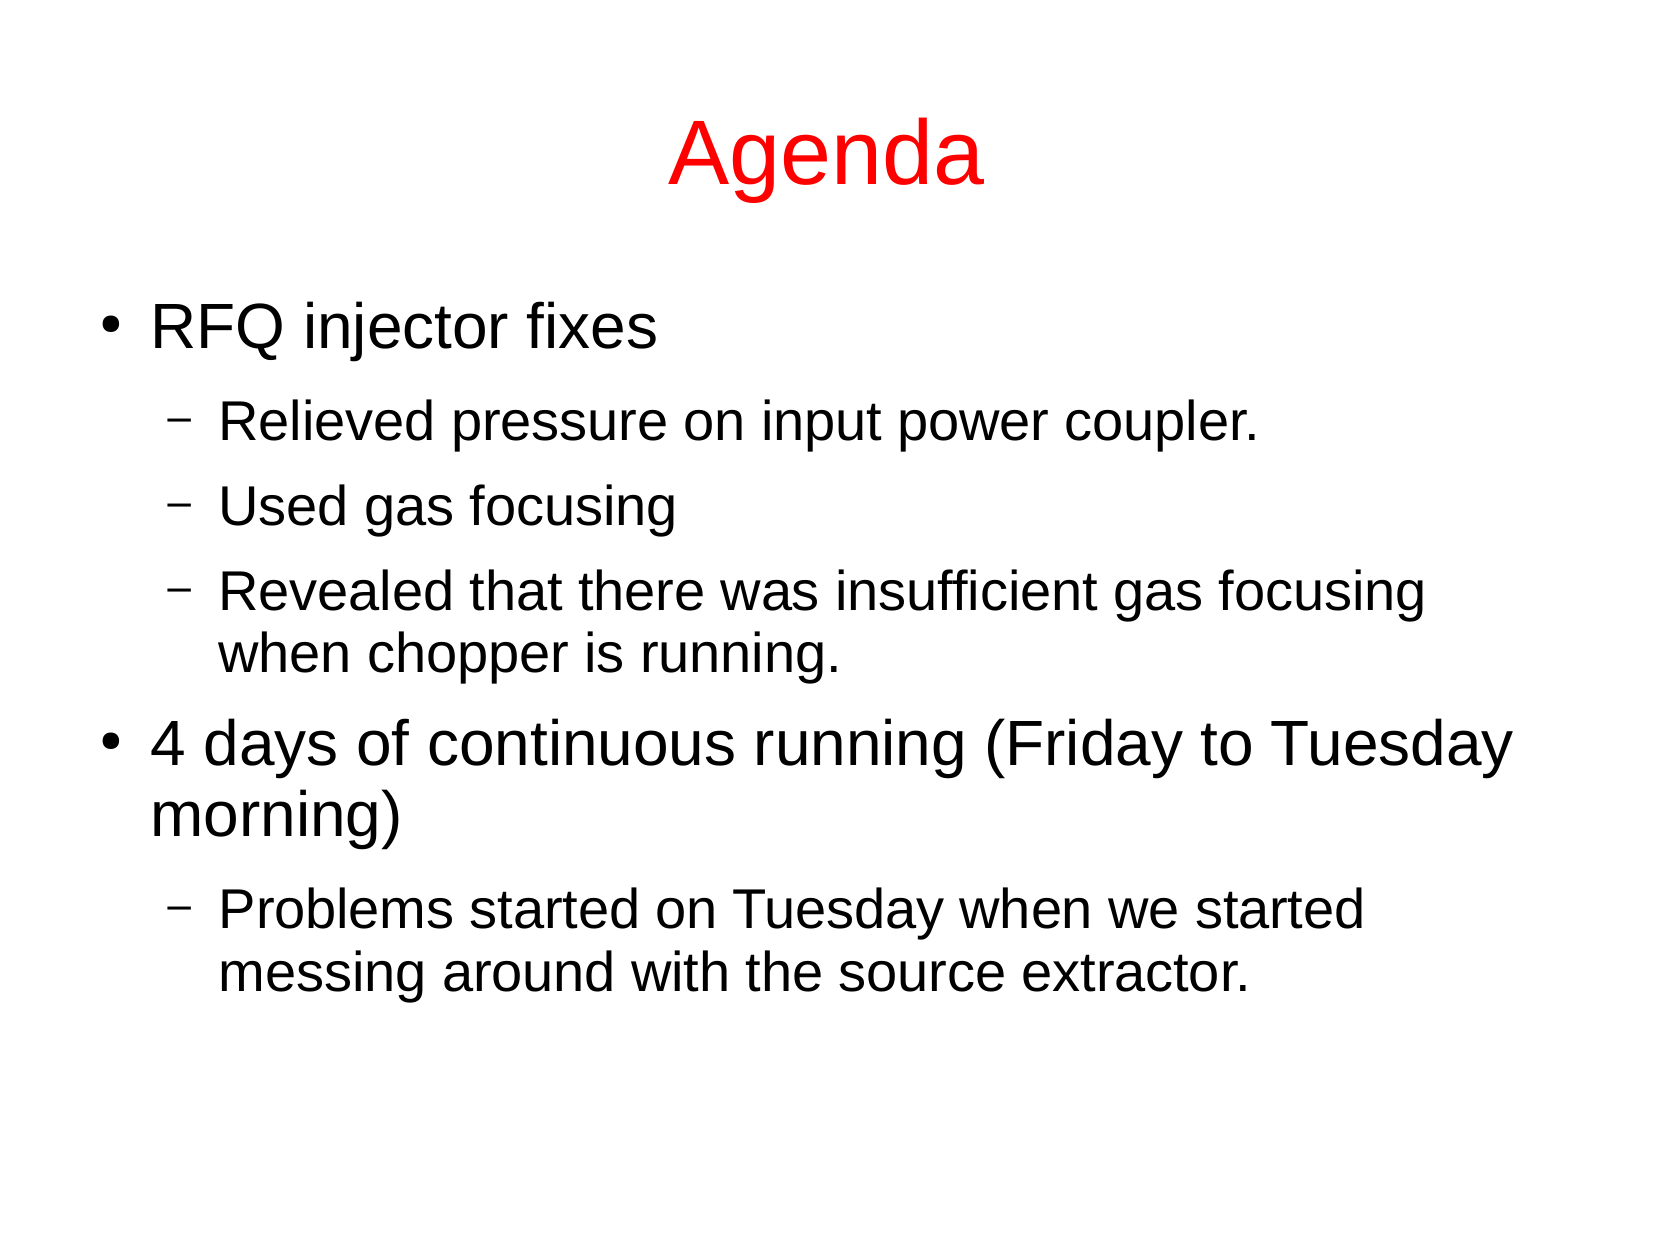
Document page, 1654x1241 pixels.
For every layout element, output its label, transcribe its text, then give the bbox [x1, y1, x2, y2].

title Agenda [82, 49, 1571, 257]
list RFQ injector fixes Relieved pressure on input power coupler. Used gas focusing Revealed that there was insufficient gas focusing when chopper is running. 4 days of continuous running (Friday to Tuesday morning) Problems started on Tuesday when we started messing around with the source extractor. [82, 290, 1538, 1010]
